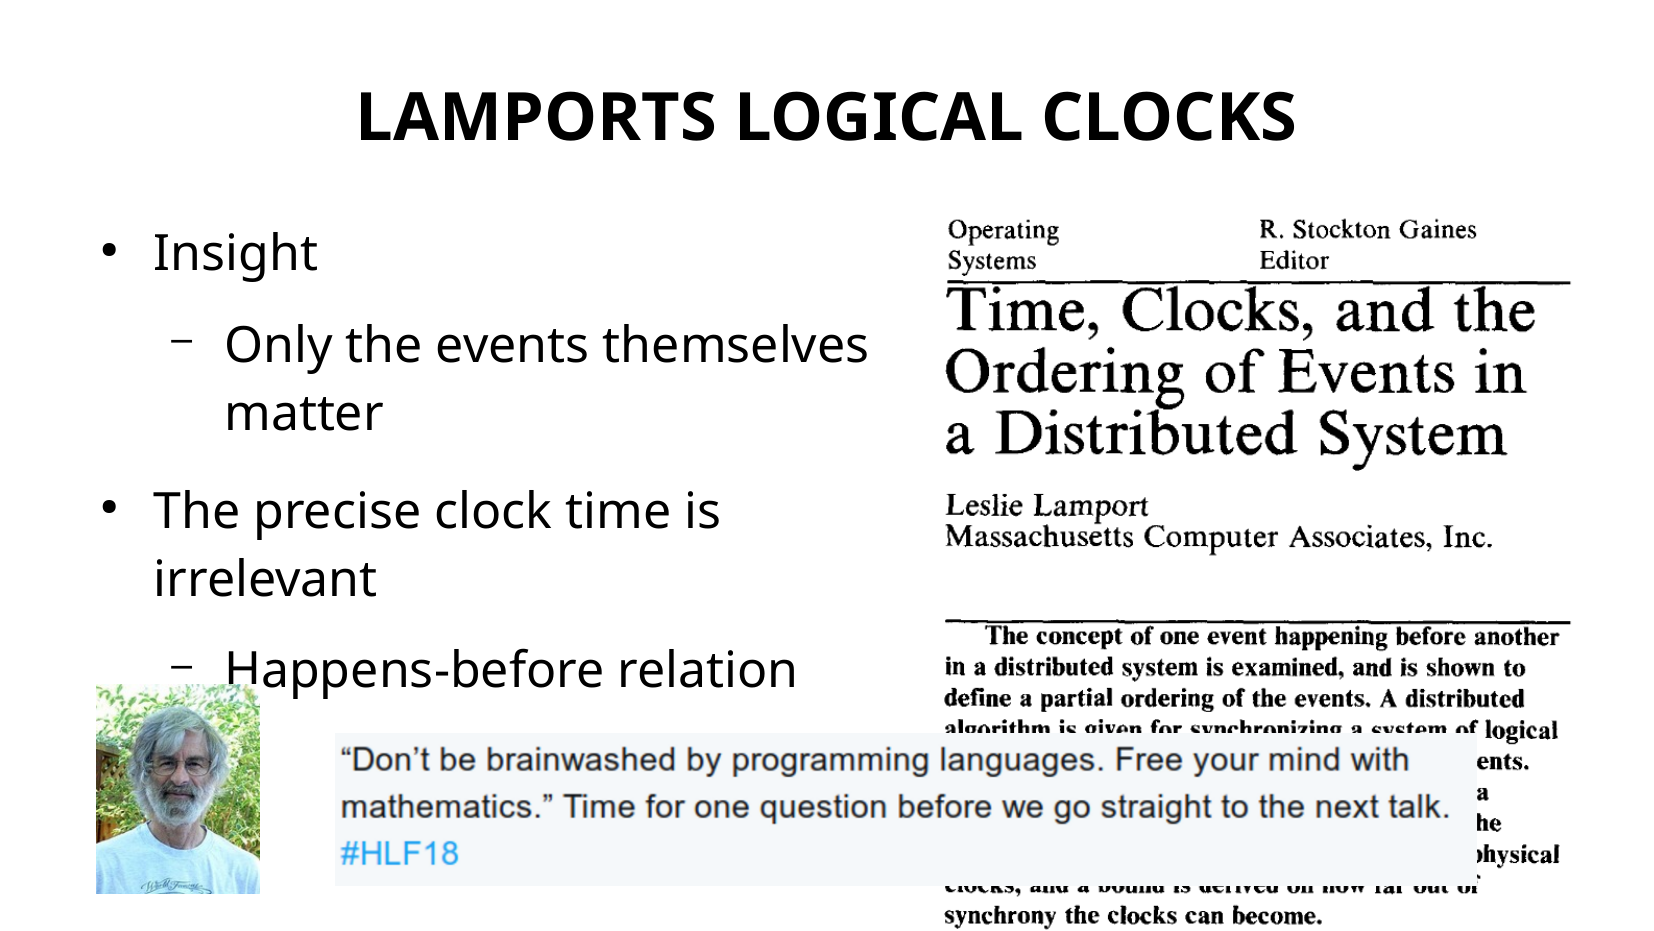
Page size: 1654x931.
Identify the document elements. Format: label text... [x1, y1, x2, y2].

picture [96, 684, 260, 894]
list Insight Only the events themselves matter The precise clock time is irrelevant Happens-before relation [82, 217, 886, 757]
title LAMPORTS LOGICAL CLOCKS [82, 36, 1571, 193]
picture [335, 178, 1593, 931]
